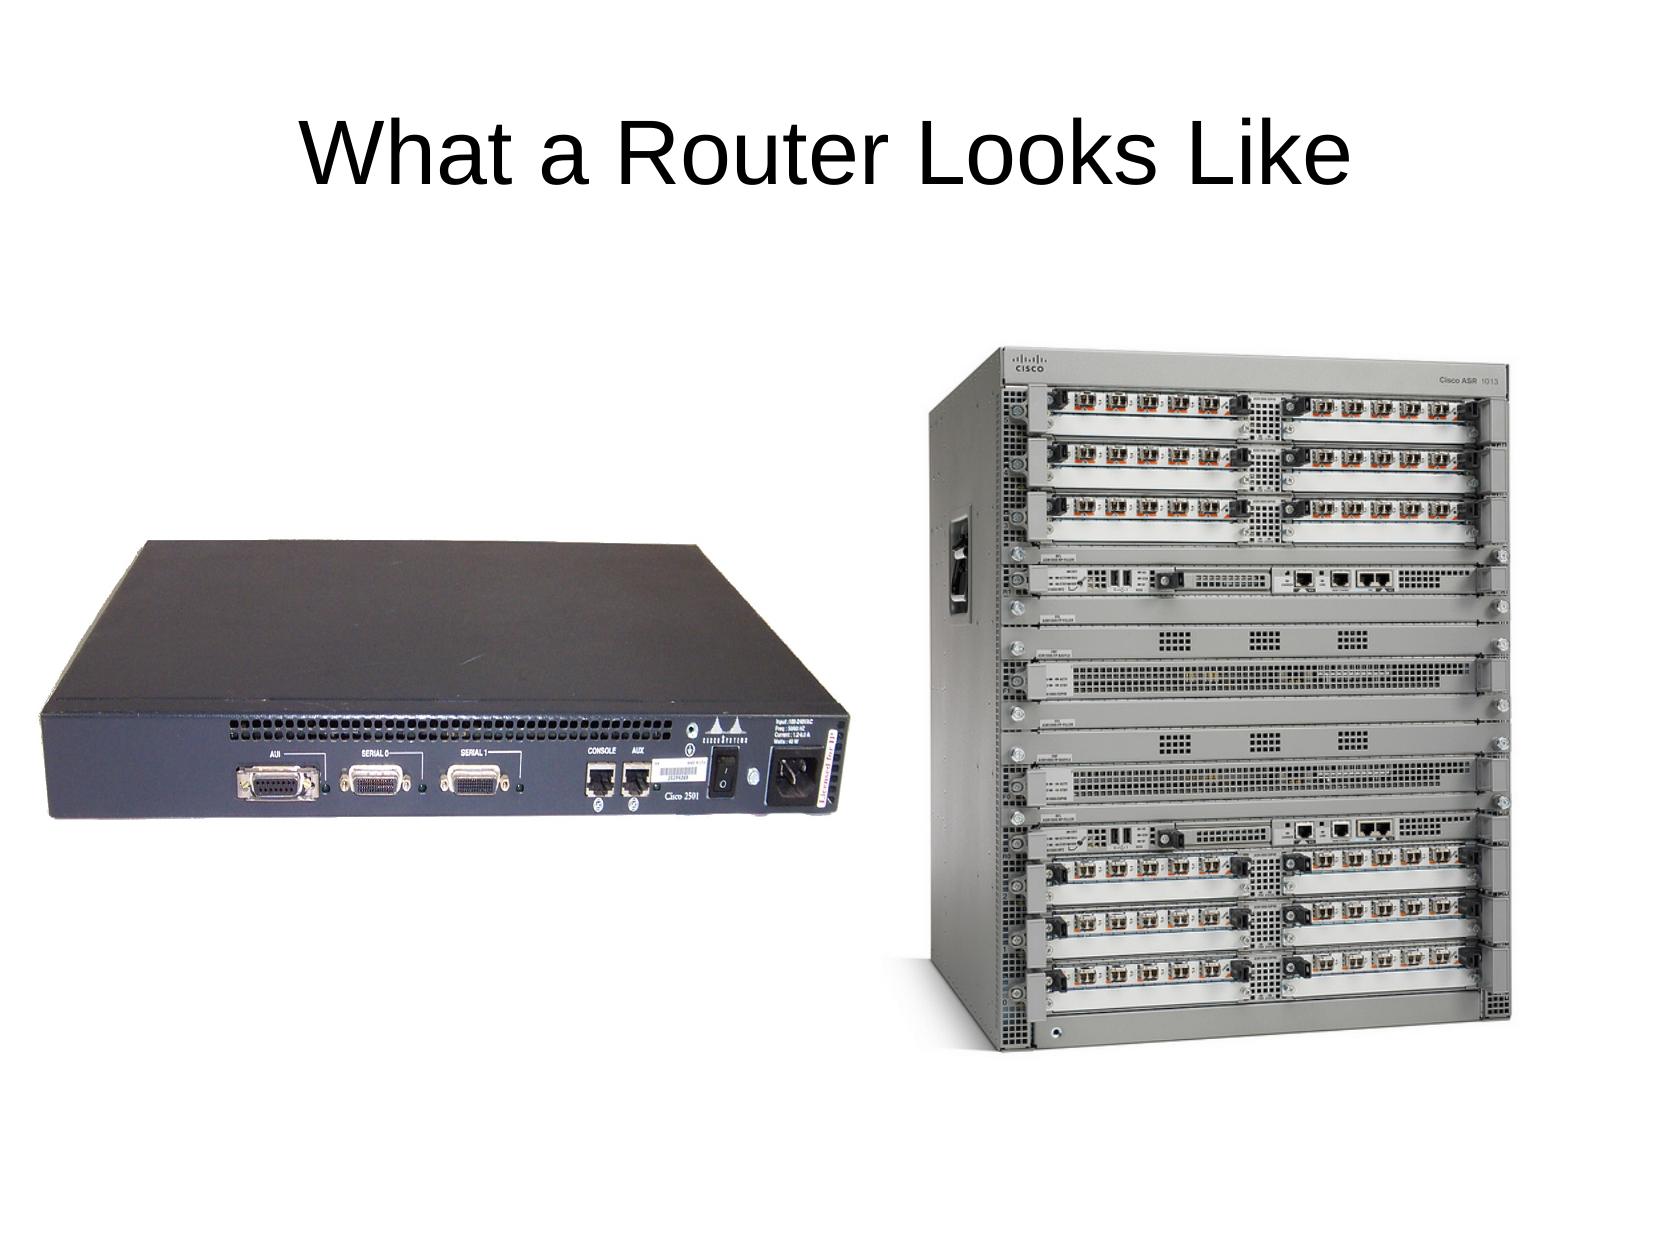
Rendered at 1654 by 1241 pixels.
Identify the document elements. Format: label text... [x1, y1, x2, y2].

title What a Router Looks Like [82, 49, 1571, 257]
picture [1, 284, 1561, 1111]
